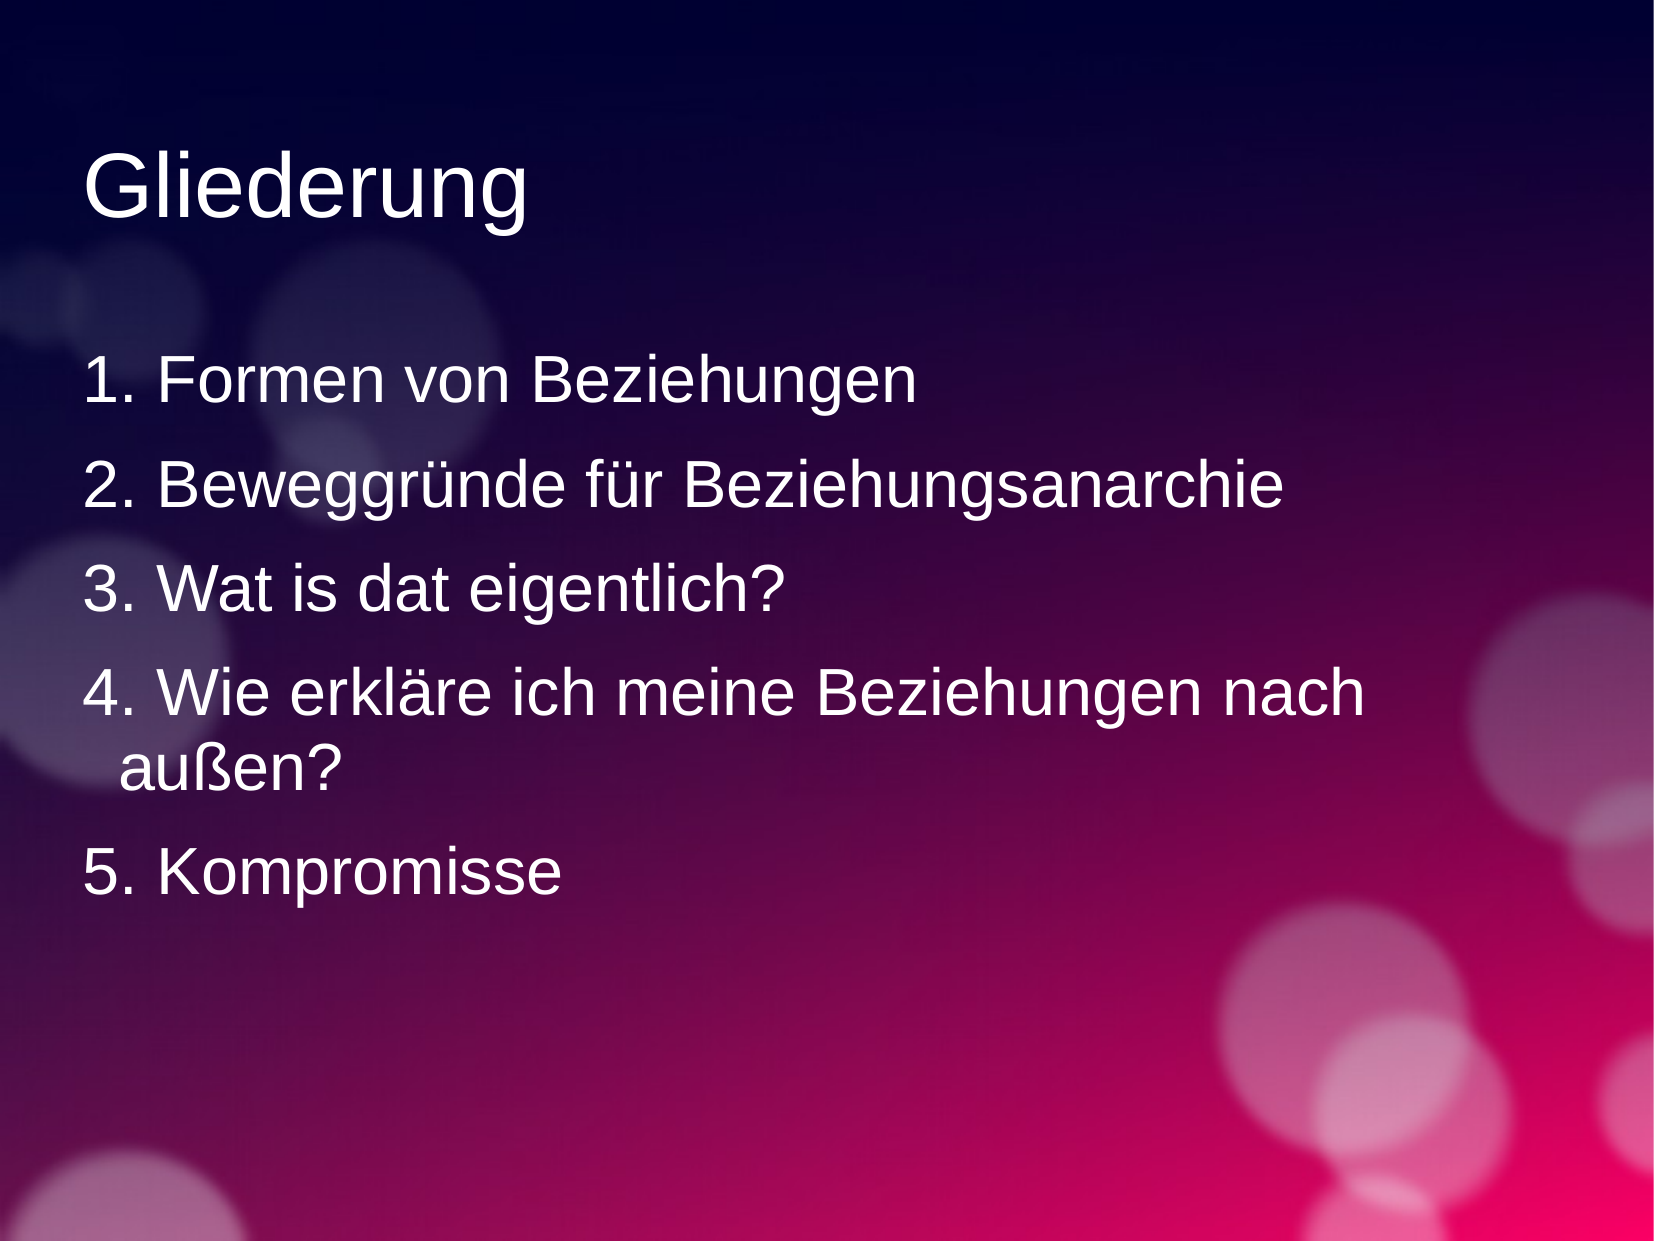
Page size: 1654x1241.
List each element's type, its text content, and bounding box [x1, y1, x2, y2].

list Formen von Beziehungen Beweggründe für Beziehungsanarchie Wat is dat eigentlich? Wie erkläre ich meine Beziehungen nach außen? Kompromisse [82, 342, 1571, 1040]
picture [0, 0, 1654, 1241]
title Gliederung [82, 82, 1571, 290]
